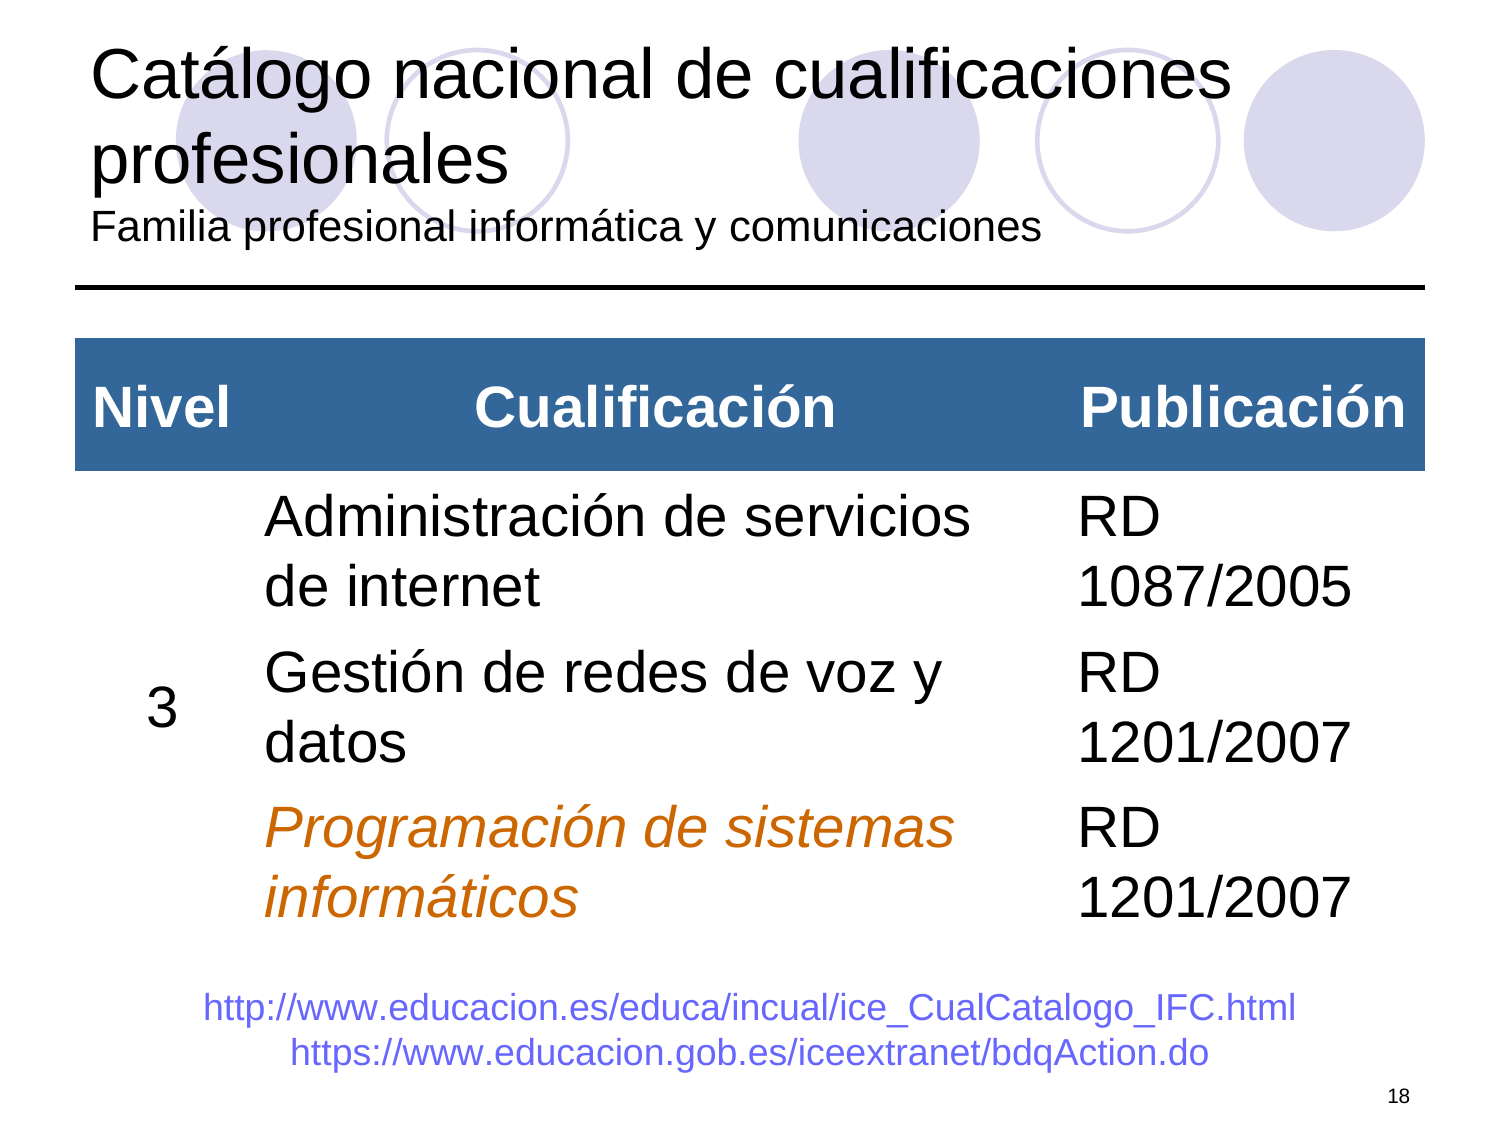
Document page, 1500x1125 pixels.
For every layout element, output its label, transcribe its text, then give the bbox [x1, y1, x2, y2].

table_cell Programación de sistemas informáticos [250, 781, 1063, 937]
text_box http://www.educacion.es/educa/incual/ice_CualCatalogo_IFC.html https://www.educacion.gob.es/iceextranet/bdqAction.do [0, 974, 1500, 1125]
table_cell RD 1087/2005 [1063, 471, 1425, 626]
table_cell 3 [75, 471, 250, 937]
table_cell Administración de servicios de internet [250, 471, 1063, 626]
table_cell Gestión de redes de voz y datos [250, 626, 1063, 781]
table_header Nivel [75, 338, 250, 471]
table_cell RD 1201/2007 [1063, 626, 1425, 781]
title Catálogo nacional de cualificaciones profesionales Familia profesional informática y comunicaciones [75, 20, 1426, 258]
table_cell RD 1201/2007 [1063, 781, 1425, 937]
table_header Publicación [1063, 338, 1425, 471]
table_header Cualificación [250, 338, 1063, 471]
